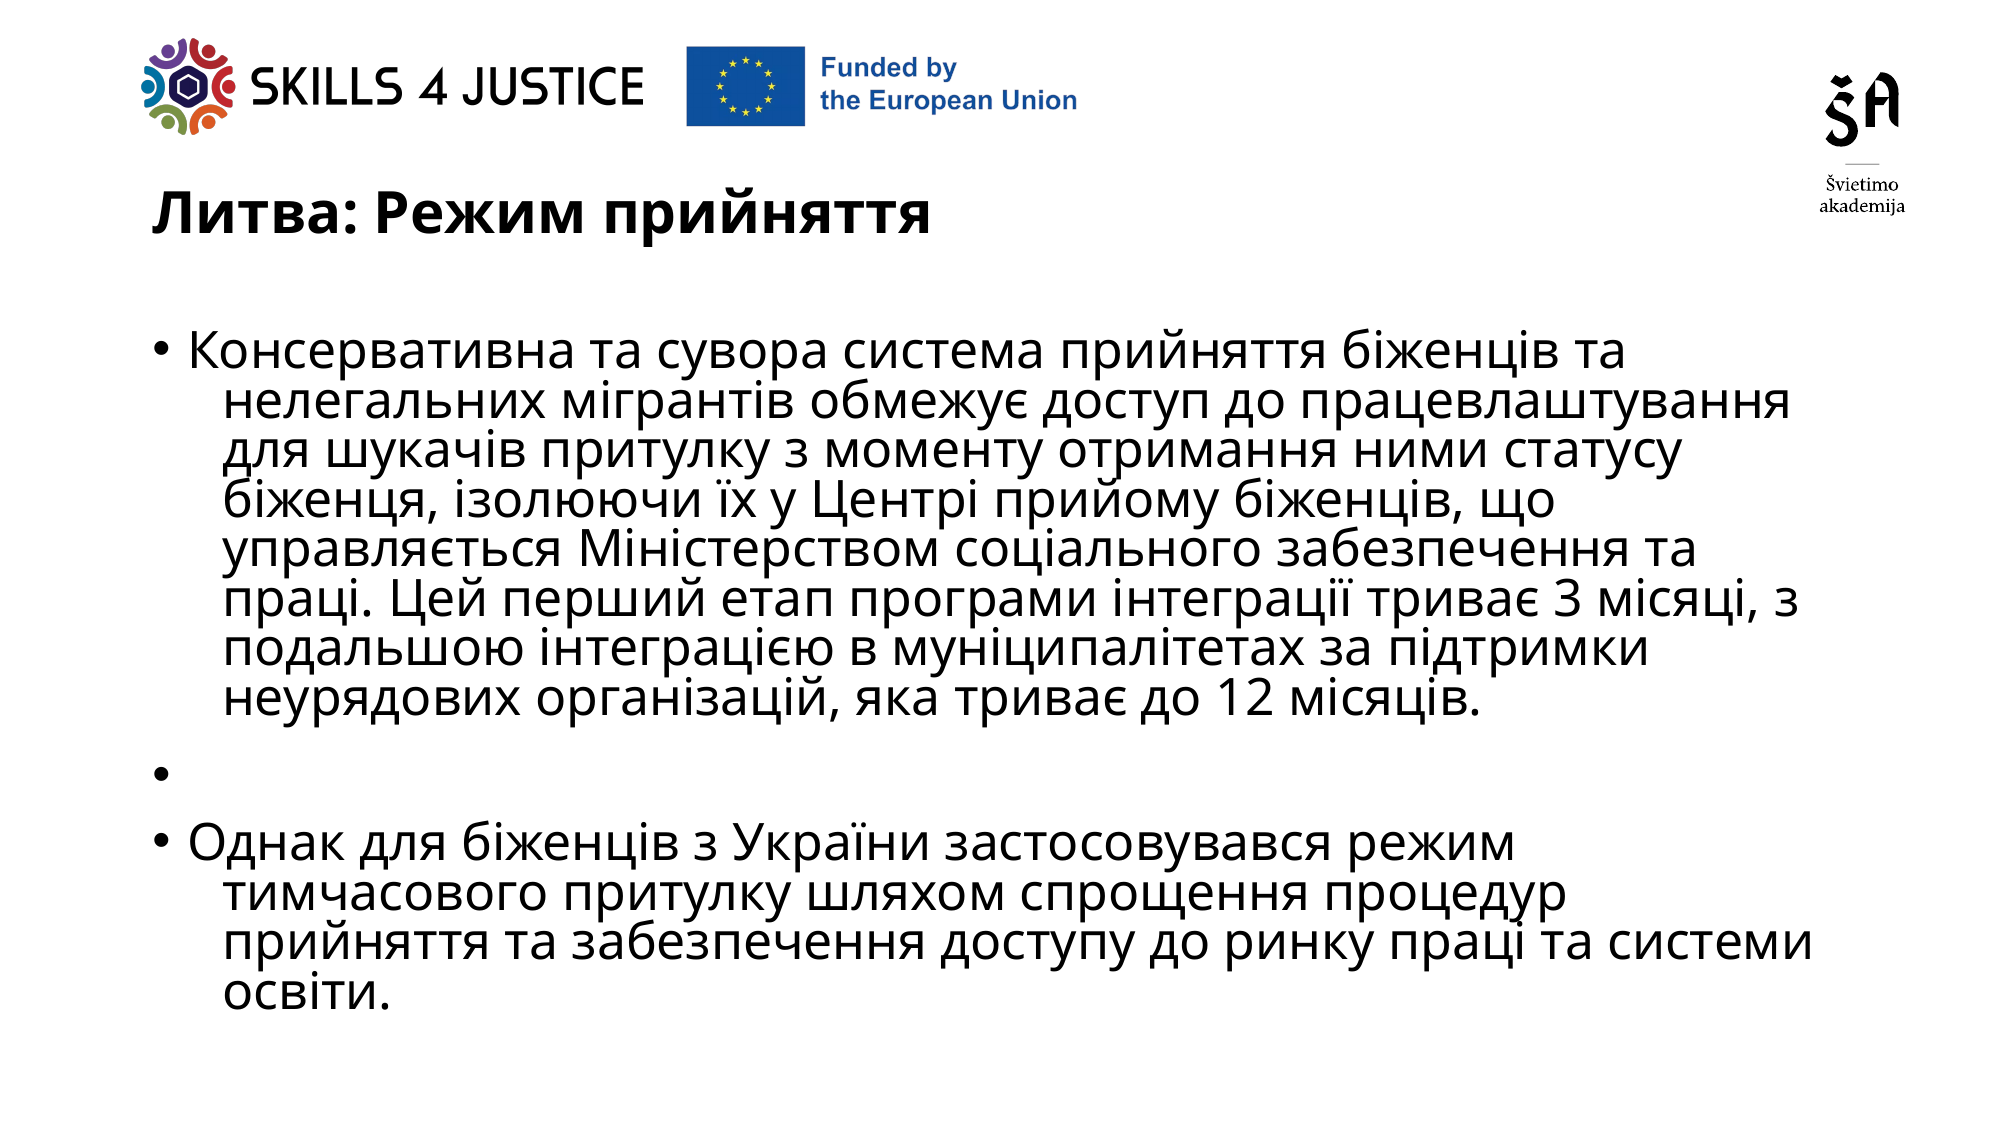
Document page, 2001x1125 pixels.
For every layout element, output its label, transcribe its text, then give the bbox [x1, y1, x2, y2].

title Литва: Режим прийняття [137, 183, 1679, 291]
list Консервативна та сувора система прийняття біженців та нелегальних мігрантів обмежує доступ до працевлаштування для шукачів притулку з моменту отримання ними статусу біженця, ізолюючи їх у Центрі прийому біженців, що управляється Міністерством соціального забезпечення та праці. Цей перший етап програми інтеграції триває 3 місяці, з подальшою інтеграцією в муніципалітетах за підтримки неурядових організацій, яка триває до 12 місяців. Однак для біженців з України застосовувався режим тимчасового притулку шляхом спрощення процедур прийняття та забезпечення доступу до ринку праці та системи освіти. [137, 321, 1863, 1033]
